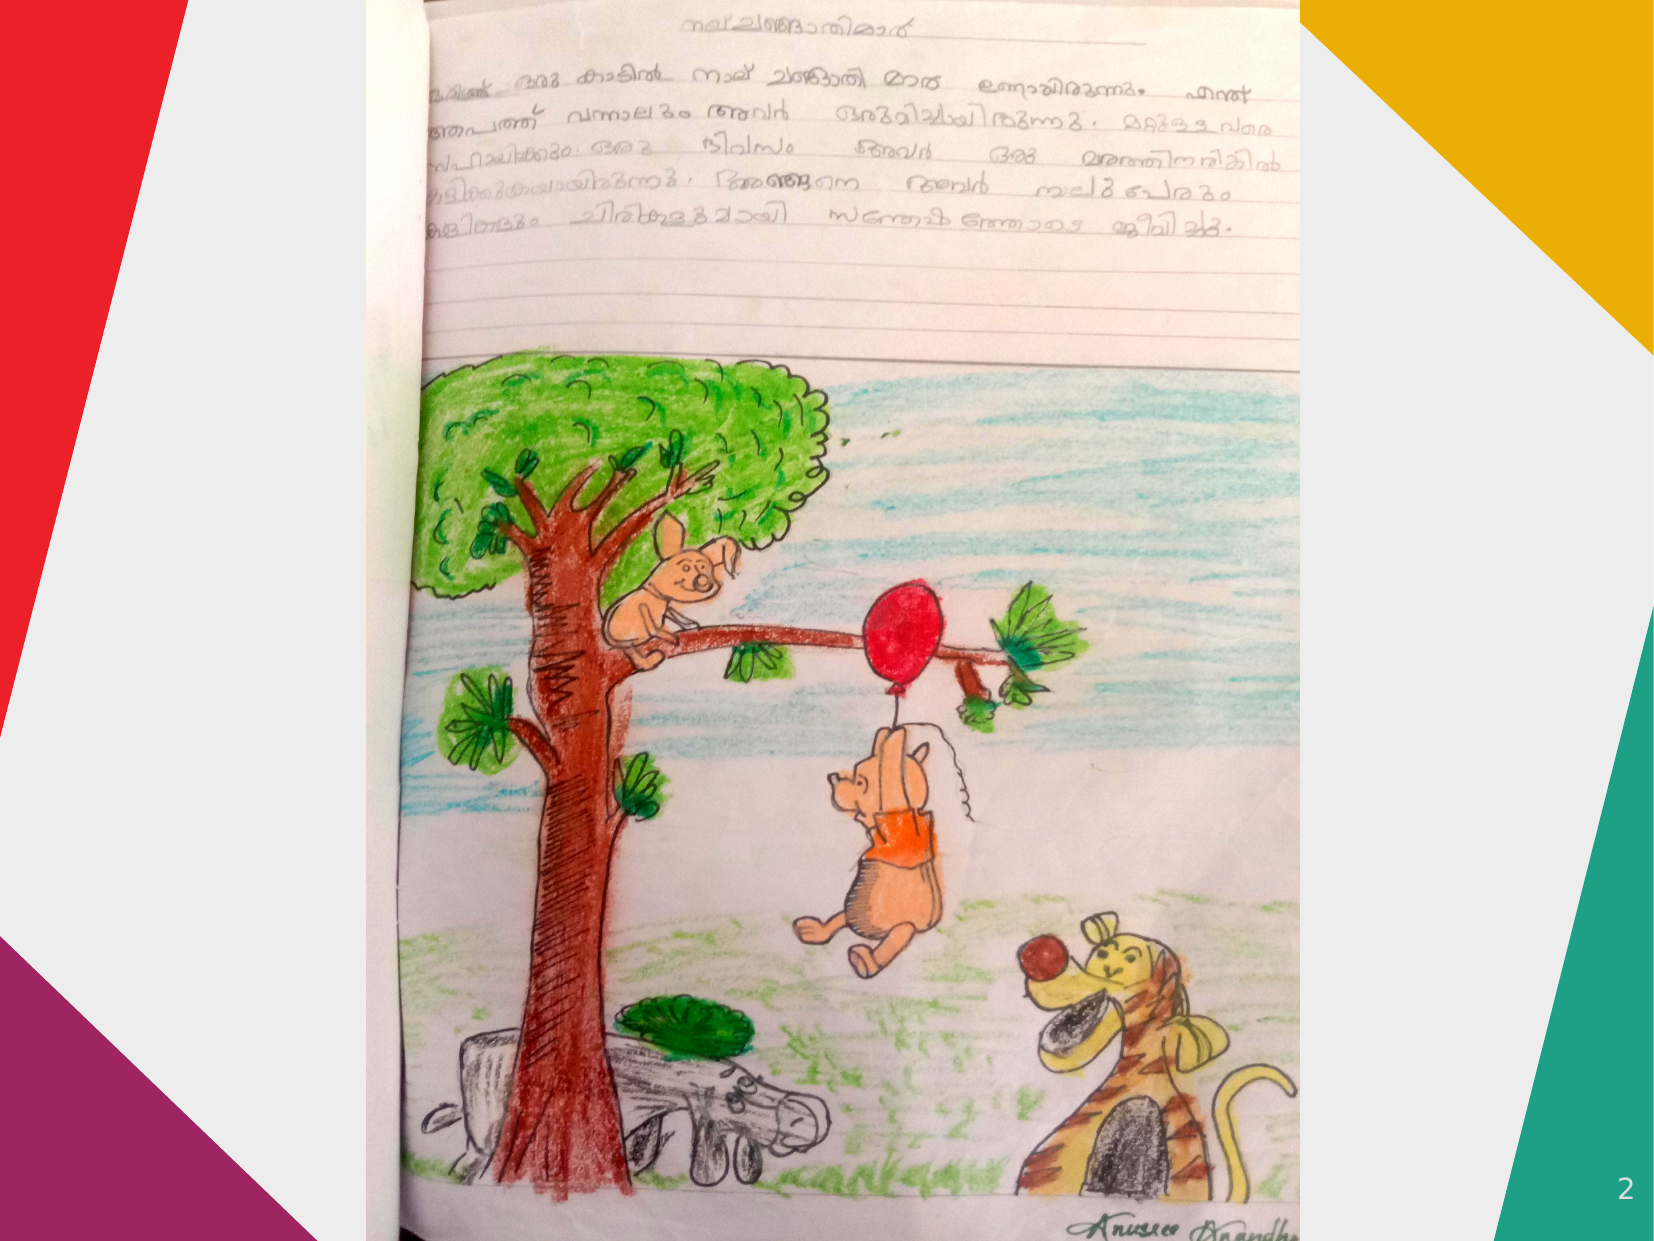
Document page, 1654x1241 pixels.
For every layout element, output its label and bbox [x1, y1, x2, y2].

picture [366, 0, 1300, 1241]
